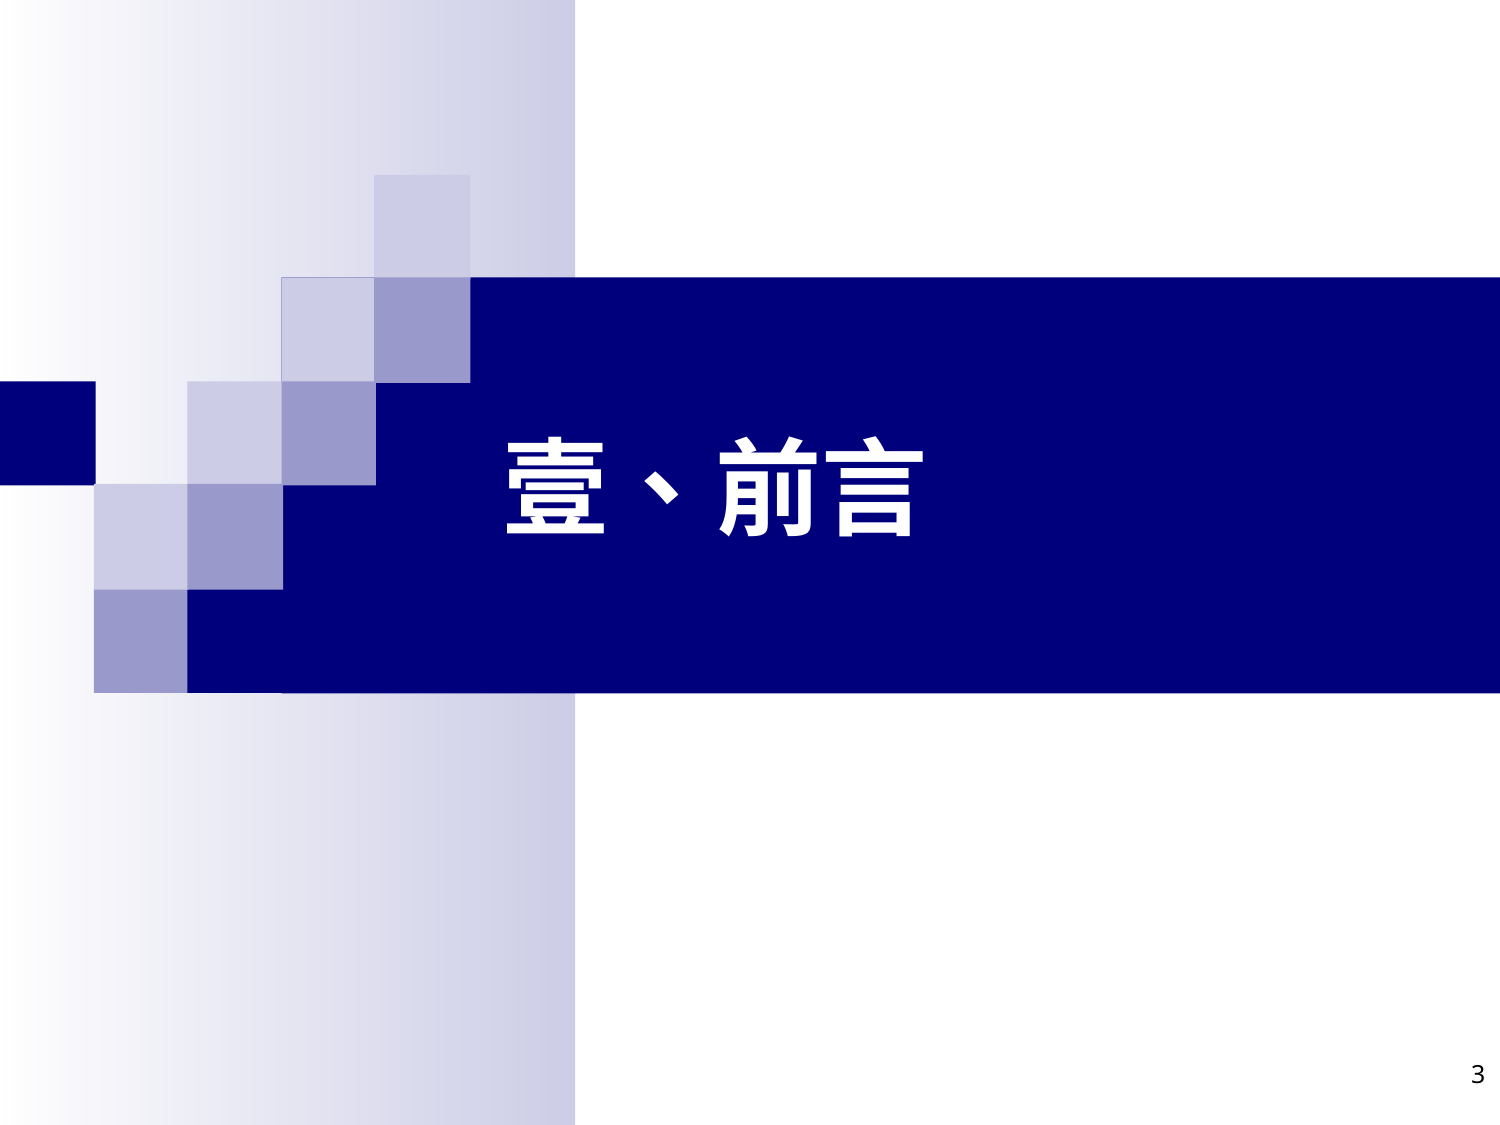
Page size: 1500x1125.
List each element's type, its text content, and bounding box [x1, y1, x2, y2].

text_box <number> [1149, 1025, 1500, 1101]
title 壹、前言 [487, 299, 1476, 663]
